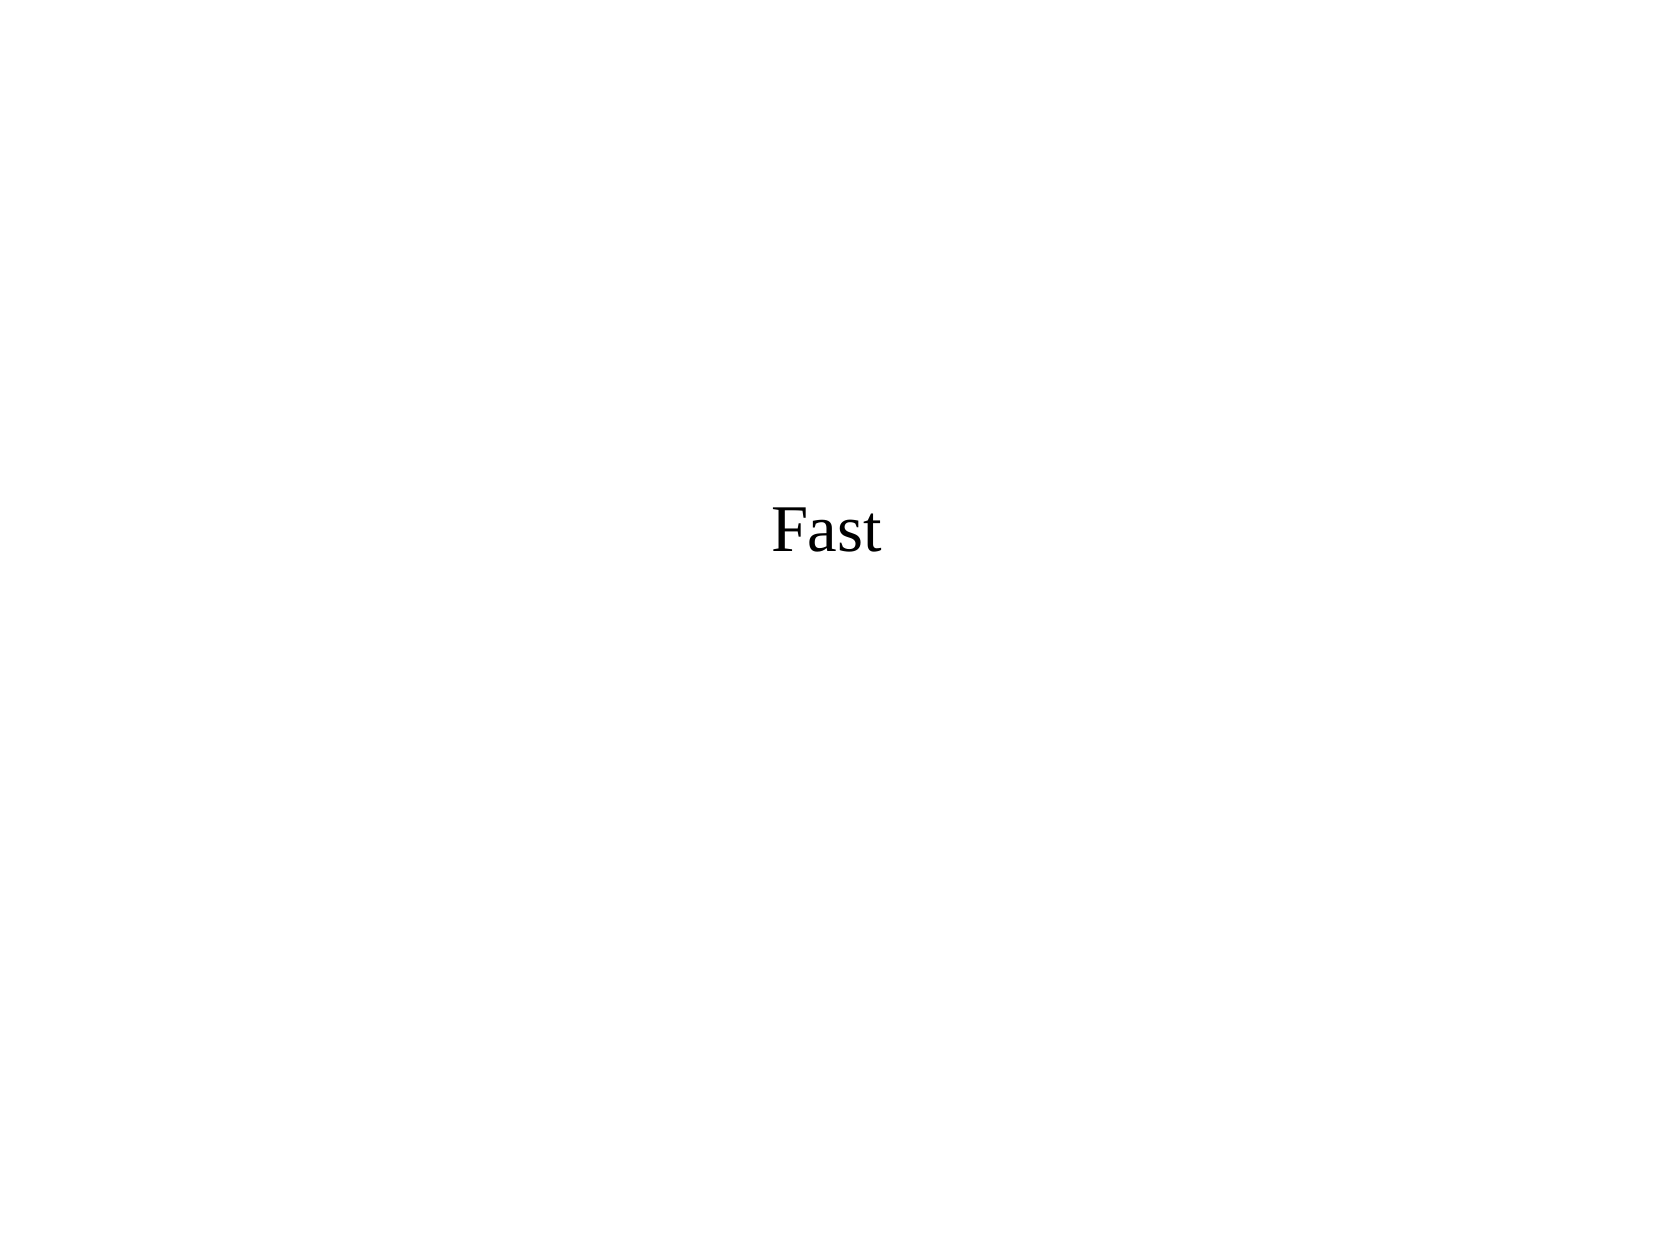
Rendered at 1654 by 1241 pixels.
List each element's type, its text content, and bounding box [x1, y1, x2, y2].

subtitle Fast [82, 49, 1571, 1010]
